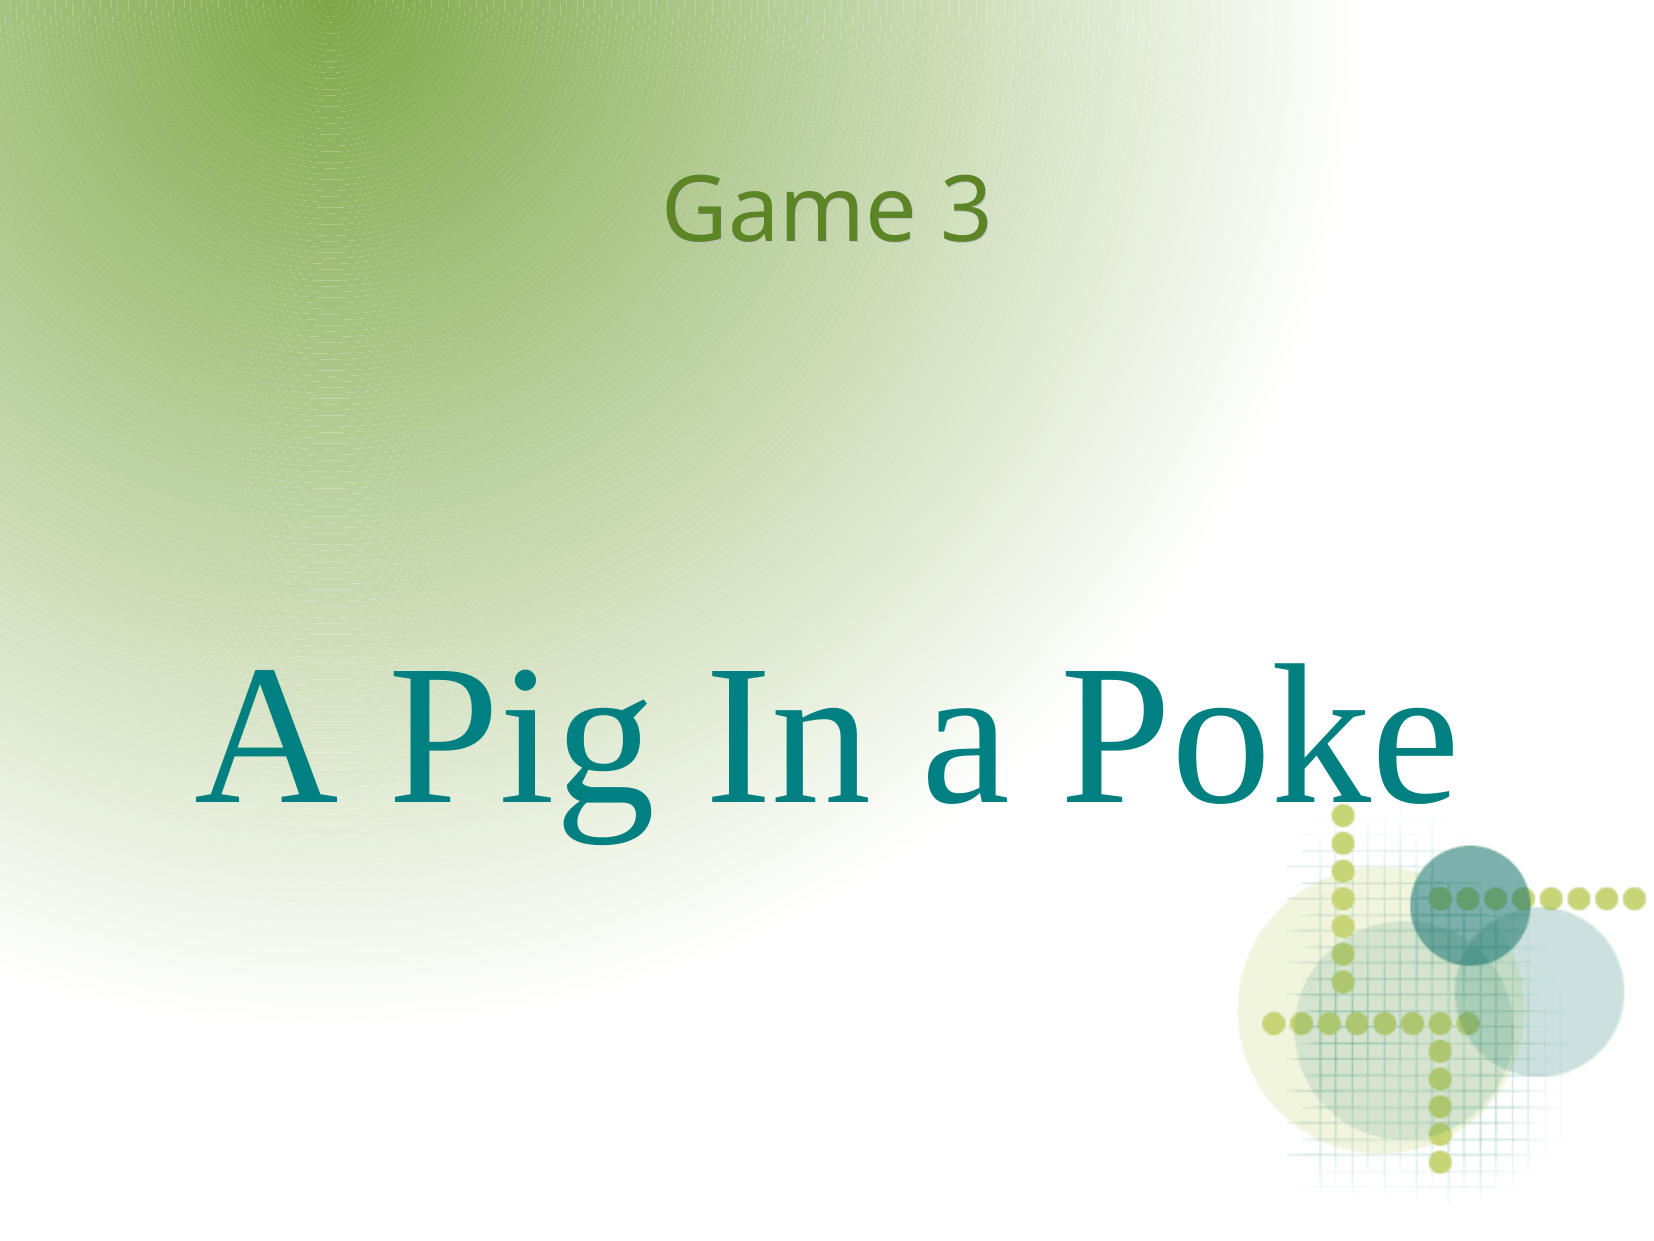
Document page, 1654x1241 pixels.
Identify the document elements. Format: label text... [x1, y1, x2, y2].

subtitle A Pig In a Poke [121, 344, 1534, 1127]
picture [1224, 792, 1654, 1211]
title Game 3 [121, 110, 1534, 303]
